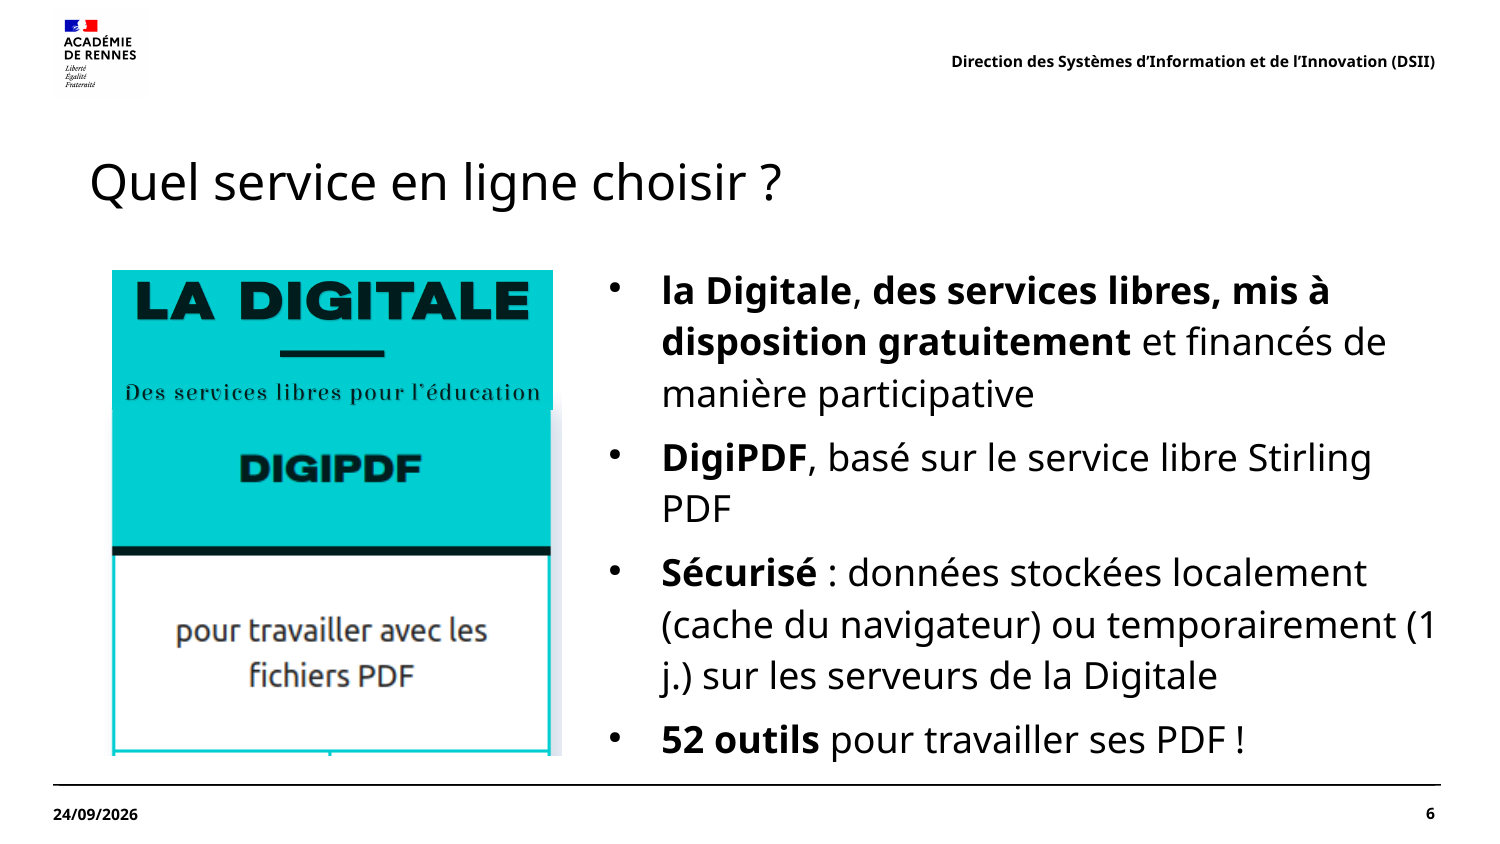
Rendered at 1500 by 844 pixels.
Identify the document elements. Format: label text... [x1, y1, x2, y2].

slide_number <numéro> [1213, 784, 1436, 844]
footer Direction des Systèmes d’Information et de l’Innovation (DSII) [470, 32, 1436, 92]
picture [53, 8, 148, 99]
slide_number 31/05/2024 [53, 787, 245, 844]
list la Digitale, des services libres, mis à disposition gratuitement et financés de manière participative DigiPDF, basé sur le service libre Stirling PDF Sécurisé : données stockées localement (cache du navigateur) ou temporairement (1 j.) sur les serveurs de la Digitale 52 outils pour travailler ses PDF ! [590, 259, 1441, 703]
picture [103, 270, 562, 756]
title Quel service en ligne choisir ? [75, 110, 1425, 252]
